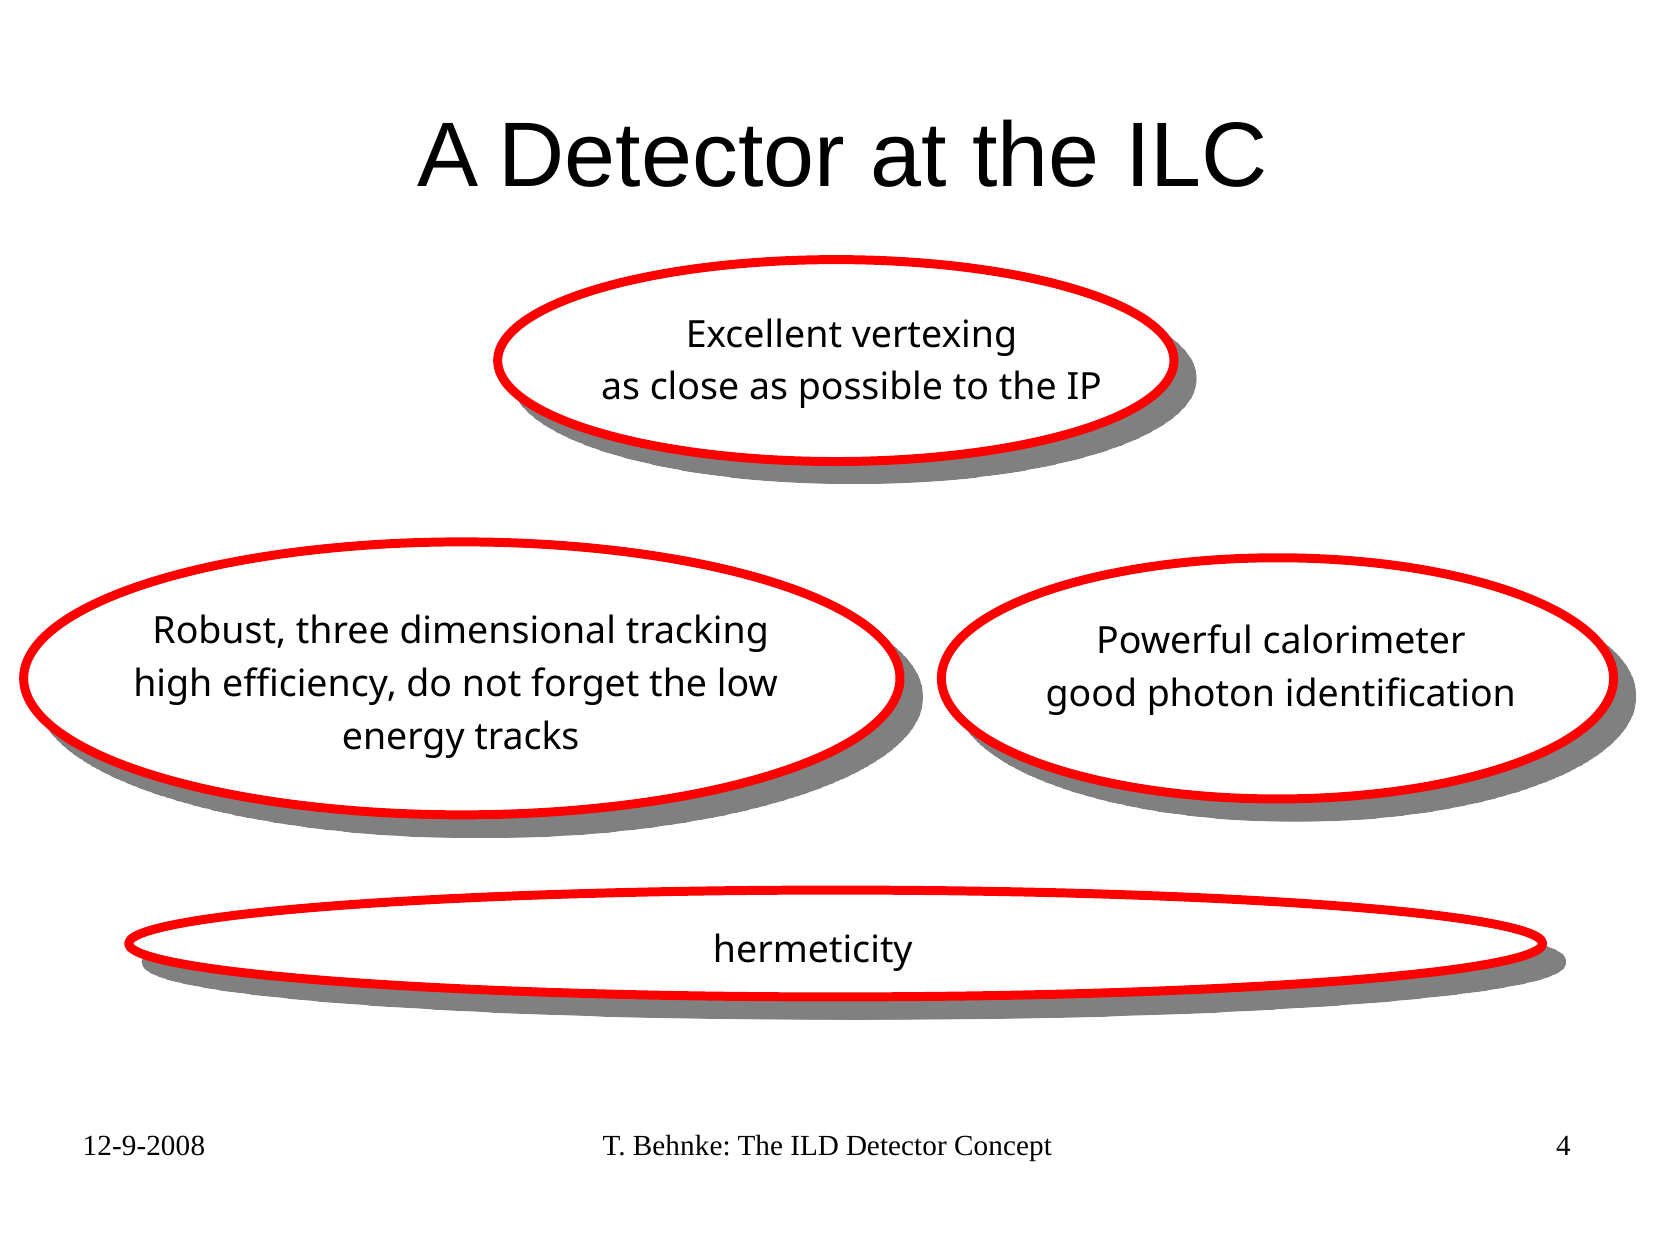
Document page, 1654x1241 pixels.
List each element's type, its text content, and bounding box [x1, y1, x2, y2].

text_box Excellent vertexing as close as possible to the IP [583, 294, 1121, 415]
text_box Powerful calorimeter good photon identification [1036, 601, 1526, 722]
title A Detector at the ILC [82, 49, 1571, 257]
text_box [128, 890, 1543, 997]
text_box [23, 597, 110, 760]
text_box [812, 596, 901, 761]
text_box hermeticity [698, 909, 934, 978]
text_box [120, 764, 804, 815]
text_box Robust, three dimensional tracking high efficiency, do not forget the low energy tracks [110, 591, 812, 764]
text_box [941, 557, 1614, 799]
text_box [125, 541, 799, 591]
text_box [497, 259, 1175, 462]
